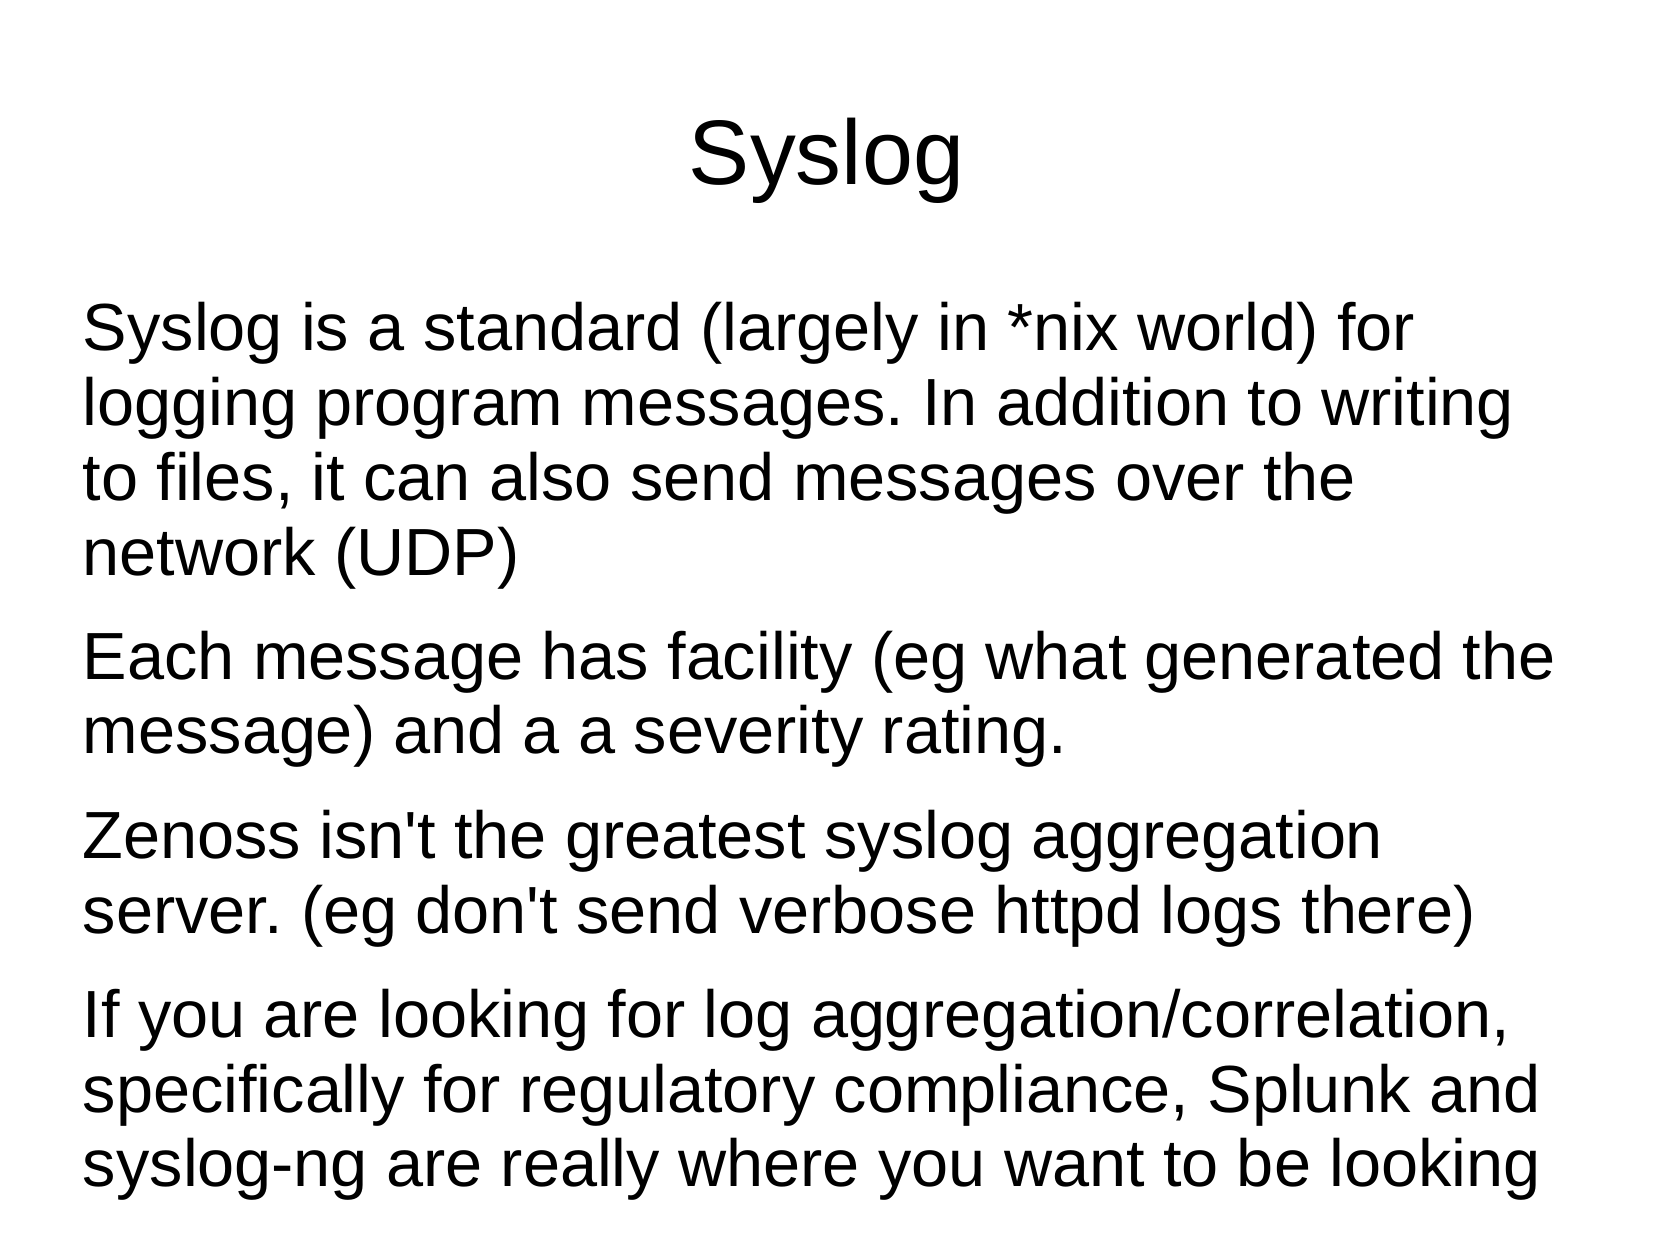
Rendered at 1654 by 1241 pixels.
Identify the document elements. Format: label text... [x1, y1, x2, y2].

title Syslog [82, 49, 1571, 257]
list Syslog is a standard (largely in *nix world) for logging program messages. In addition to writing to files, it can also send messages over the network (UDP) Each message has facility (eg what generated the message) and a a severity rating. Zenoss isn't the greatest syslog aggregation server. (eg don't send verbose httpd logs there) If you are looking for log aggregation/correlation, specifically for regulatory compliance, Splunk and syslog-ng are really where you want to be looking [82, 290, 1571, 1202]
